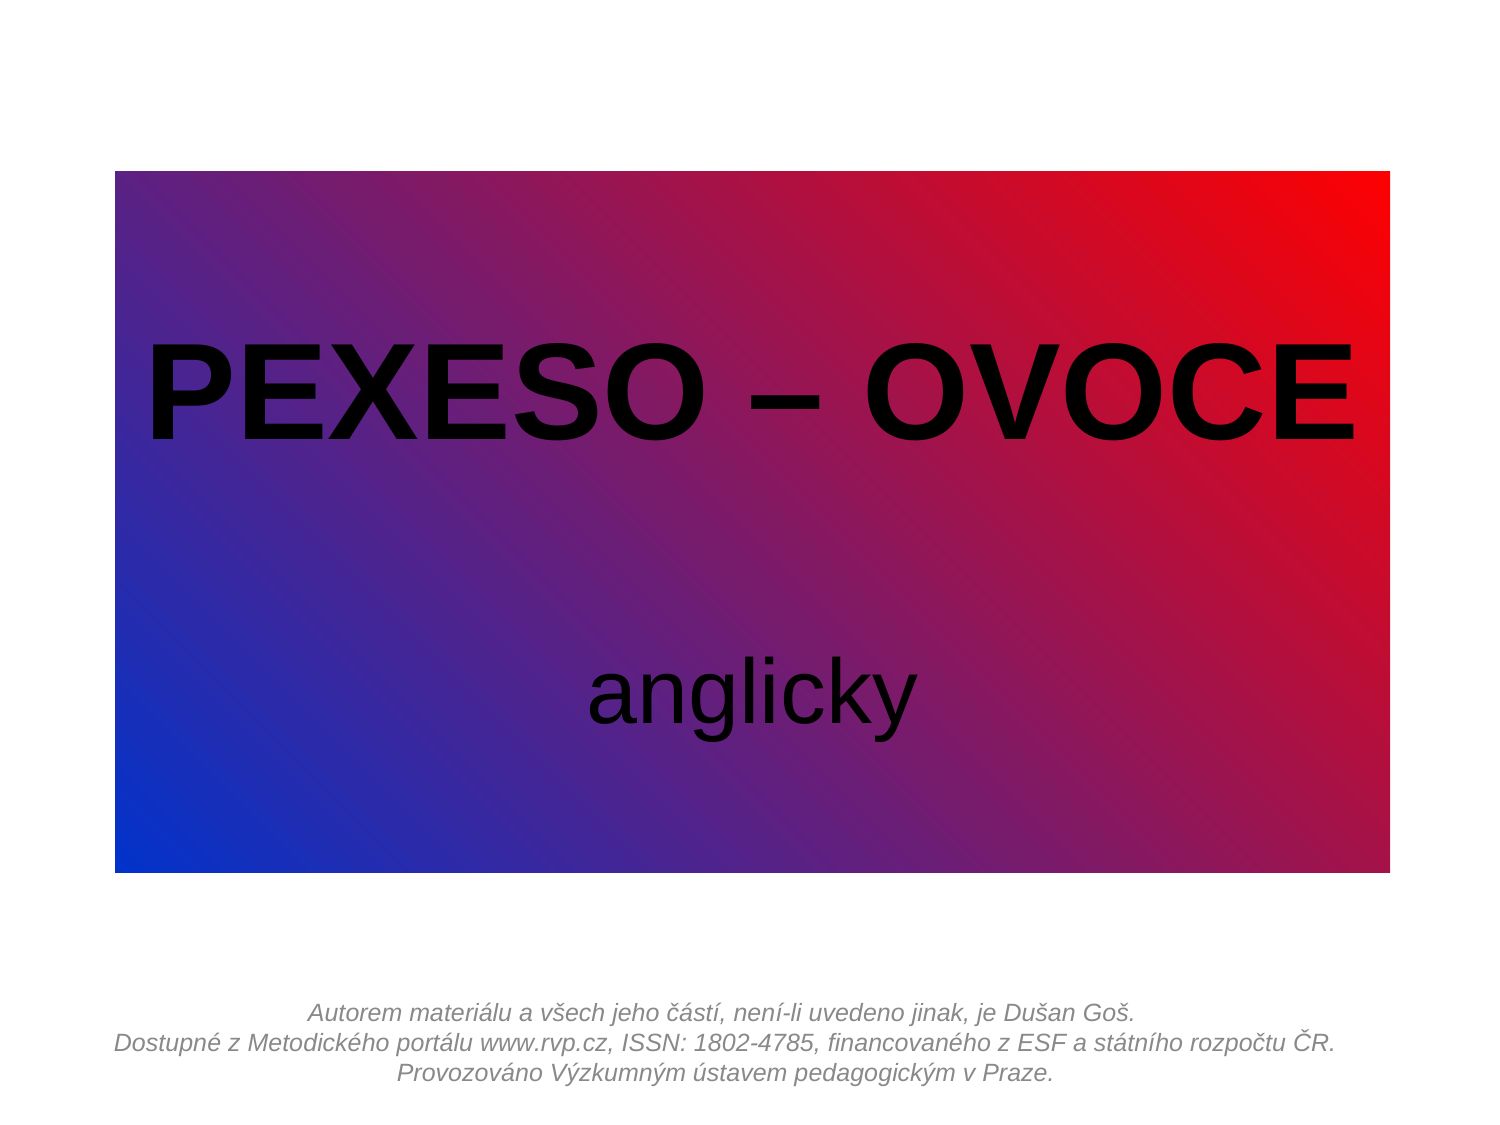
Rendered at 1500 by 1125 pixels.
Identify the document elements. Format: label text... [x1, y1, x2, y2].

text_box Autorem materiálu a všech jeho částí, není-li uvedeno jinak, je Dušan Goš. Dostupné z Metodického portálu www.rvp.cz, ISSN: 1802-4785, financovaného z ESF a státního rozpočtu ČR. Provozováno Výzkumným ústavem pedagogickým v Praze. [88, 1011, 1365, 1072]
title PEXESO – OVOCE anglicky [115, 171, 1391, 873]
